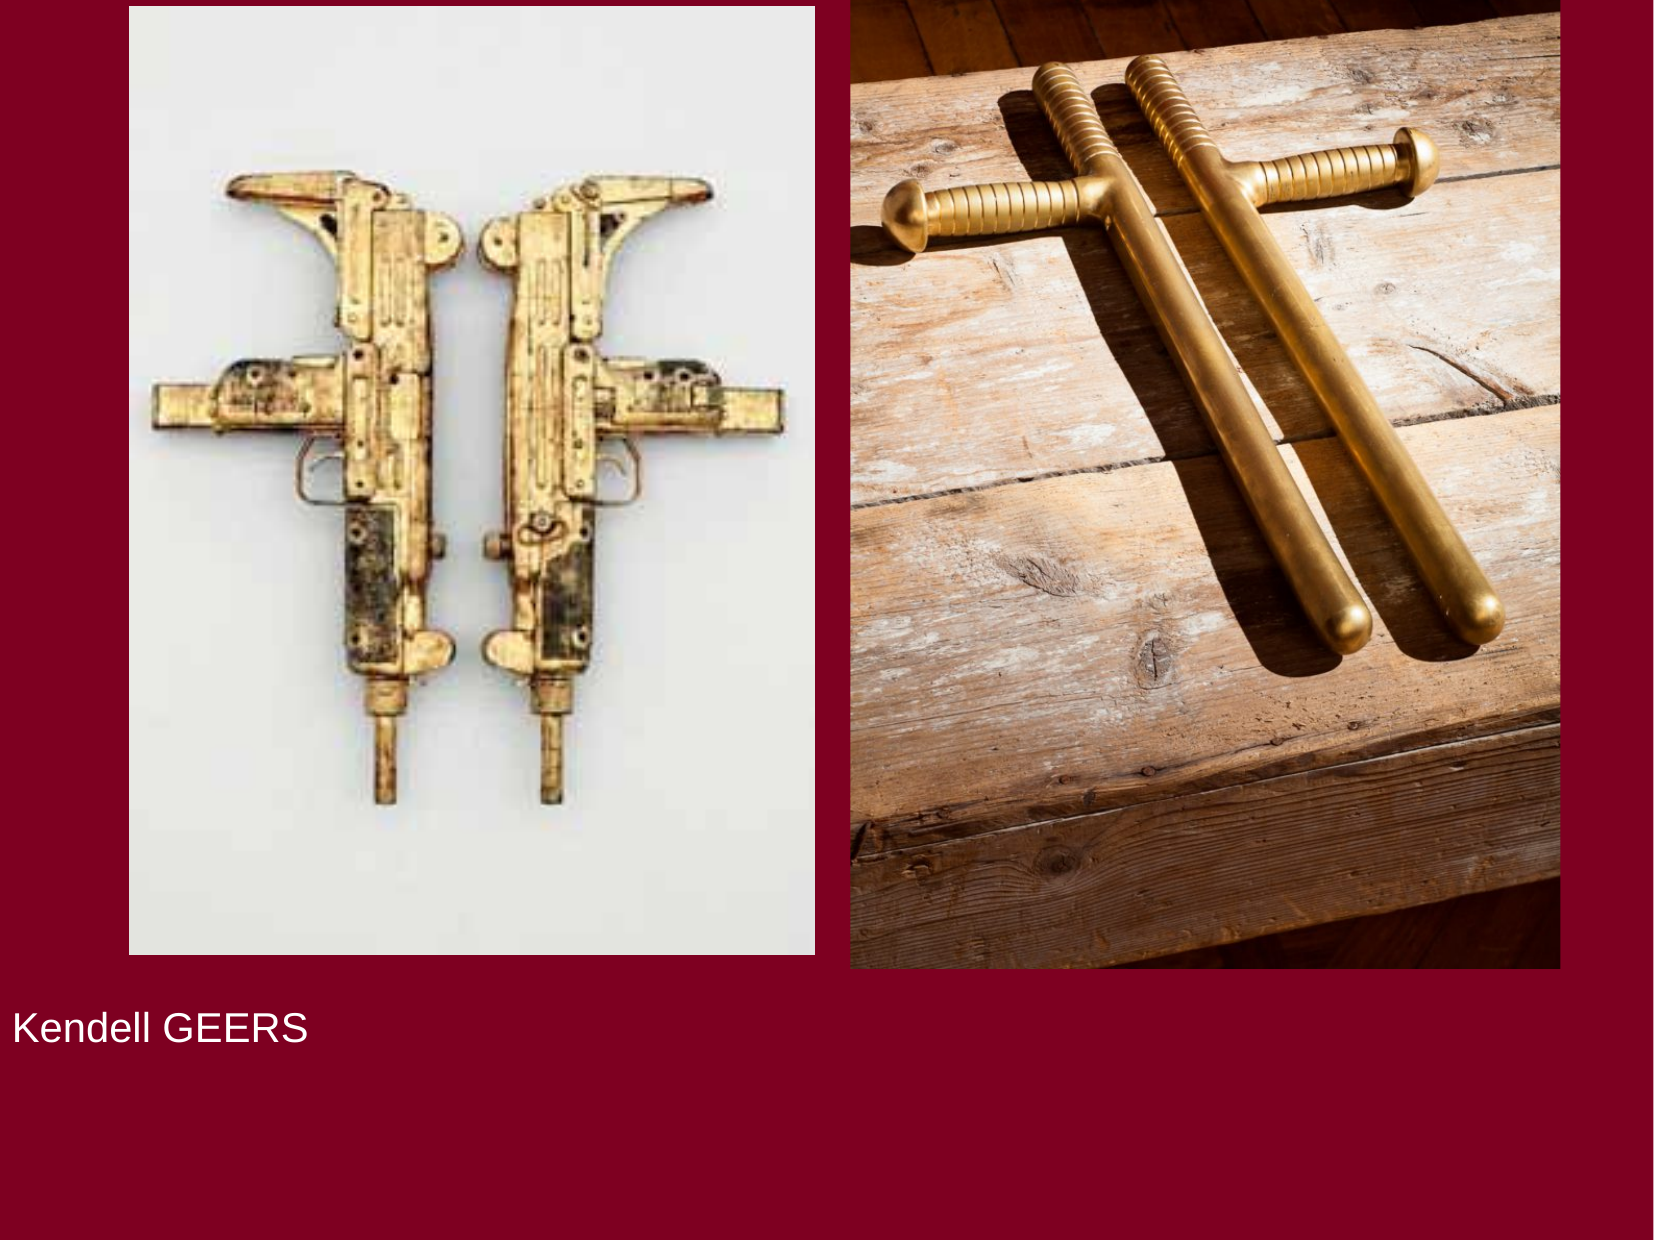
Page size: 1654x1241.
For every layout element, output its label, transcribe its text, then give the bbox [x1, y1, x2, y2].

picture [129, 6, 815, 955]
title Kendell GEERS [11, 980, 1501, 1075]
picture [850, 0, 1561, 969]
